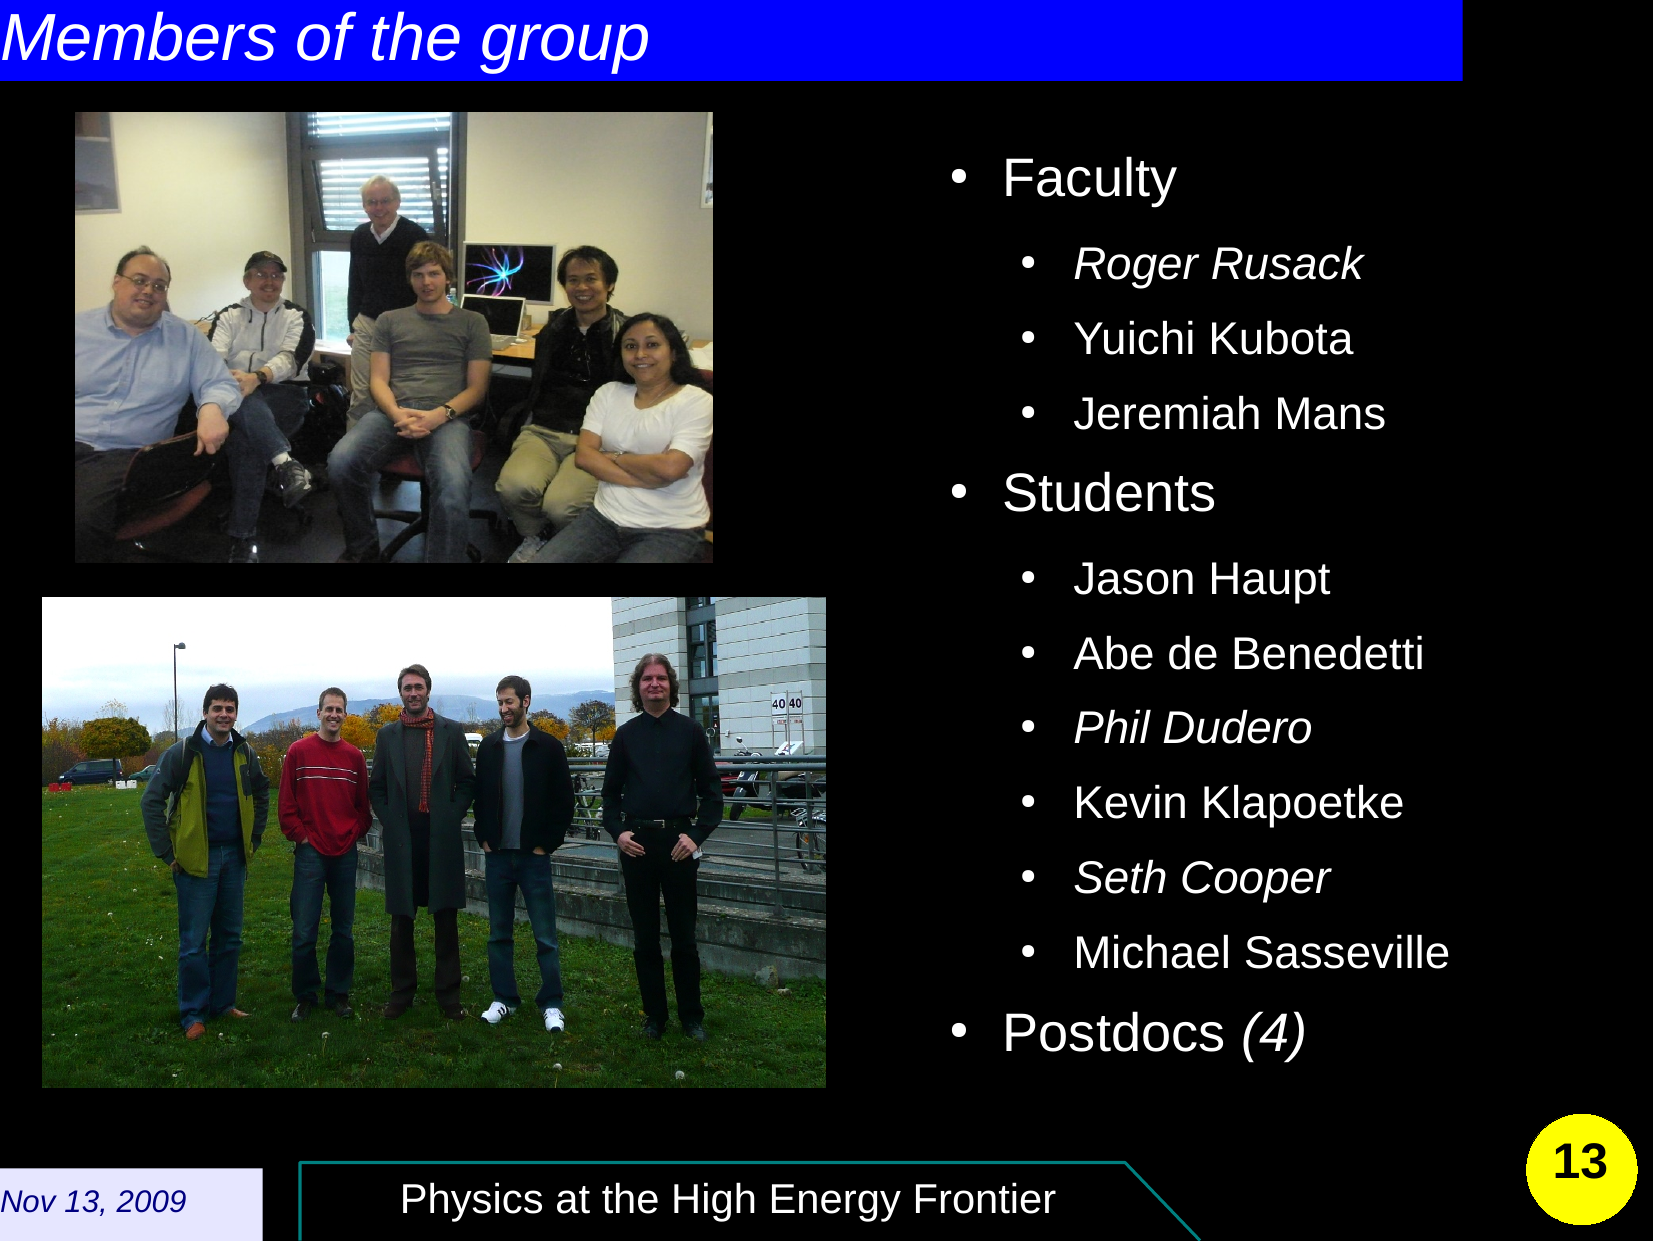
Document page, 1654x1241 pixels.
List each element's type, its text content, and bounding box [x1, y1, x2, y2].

picture [42, 597, 826, 1088]
list Faculty Roger Rusack Yuichi Kubota Jeremiah Mans Students Jason Haupt Abe de Benedetti Phil Dudero Kevin Klapoetke Seth Cooper Michael Sasseville Postdocs (4) [931, 147, 1532, 1130]
title Members of the group [0, 0, 1463, 76]
picture [75, 112, 713, 563]
